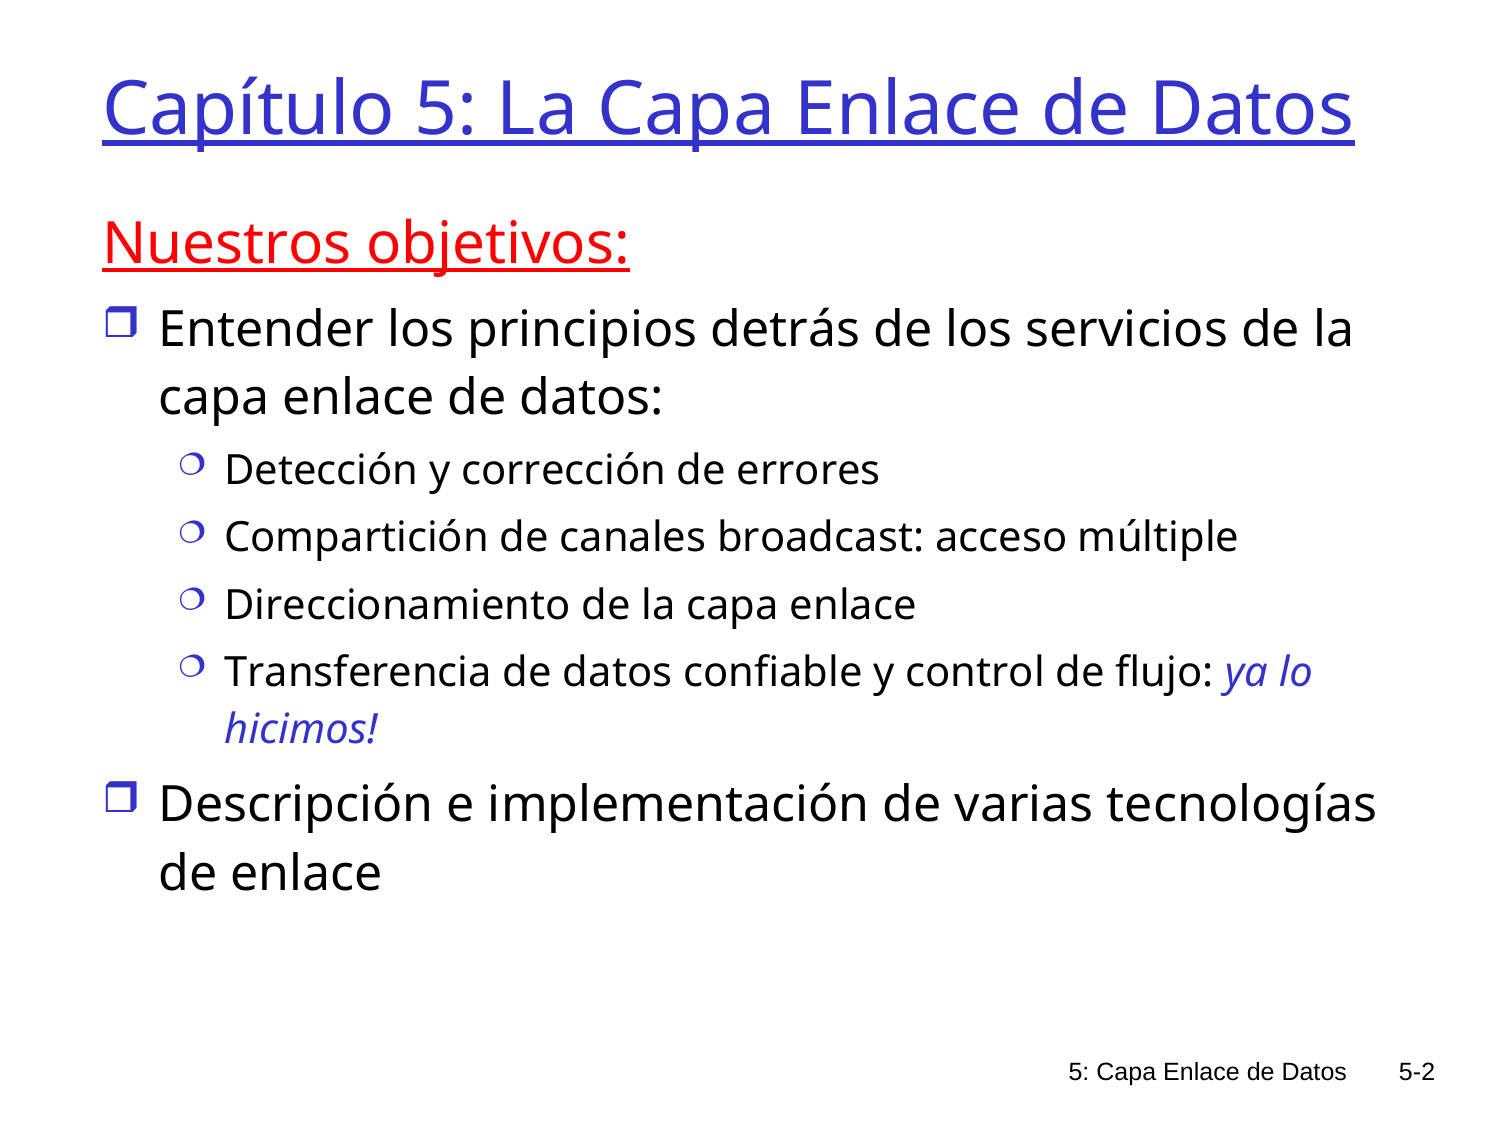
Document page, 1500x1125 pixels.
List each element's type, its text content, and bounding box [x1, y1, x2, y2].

title Capítulo 5: La Capa Enlace de Datos [87, 15, 1426, 193]
list Nuestros objetivos: Entender los principios detrás de los servicios de la capa enlace de datos: Detección y corrección de errores Compartición de canales broadcast: acceso múltiple Direccionamiento de la capa enlace Transferencia de datos confiable y control de flujo: ya lo hicimos! Descripción e implementación de varias tecnologías de enlace [87, 193, 1426, 1027]
